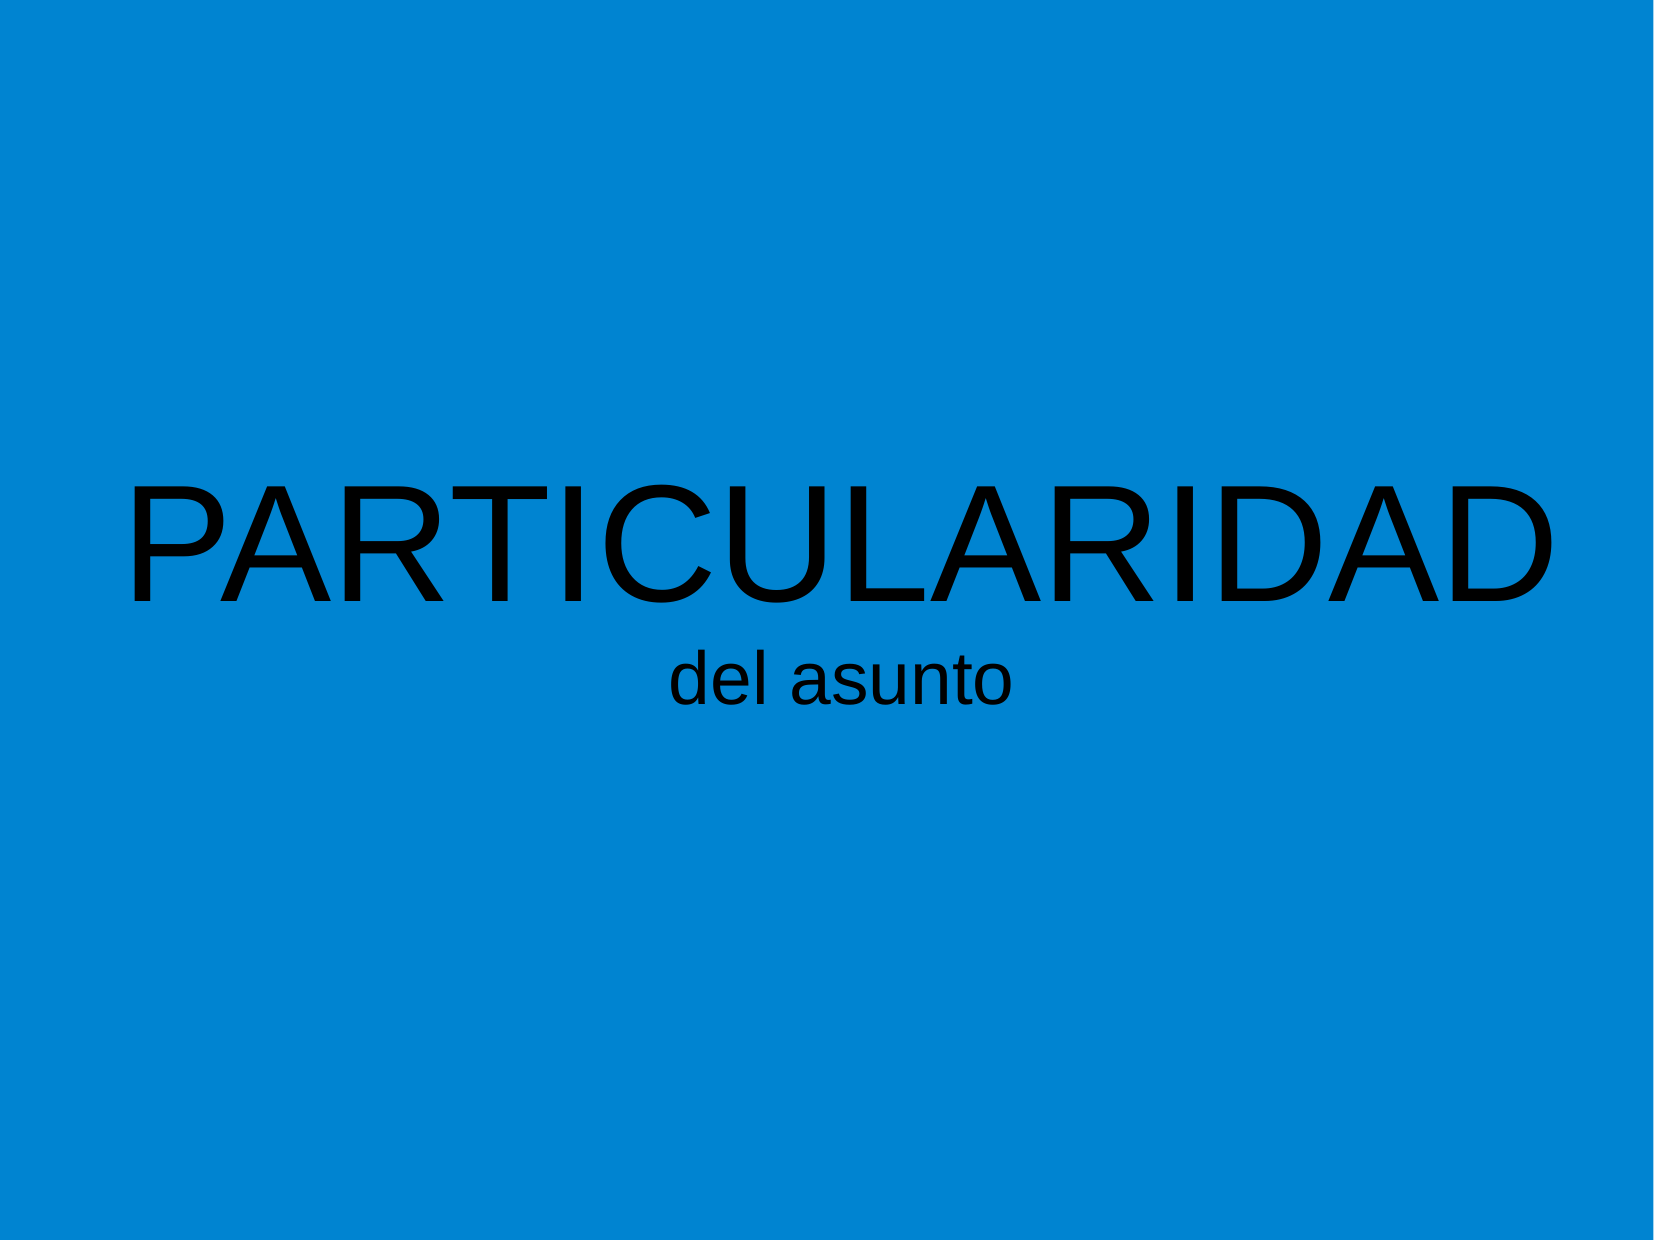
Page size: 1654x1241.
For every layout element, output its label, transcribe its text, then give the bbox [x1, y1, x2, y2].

text_box PARTICULARIDAD del asunto [88, 442, 1595, 728]
